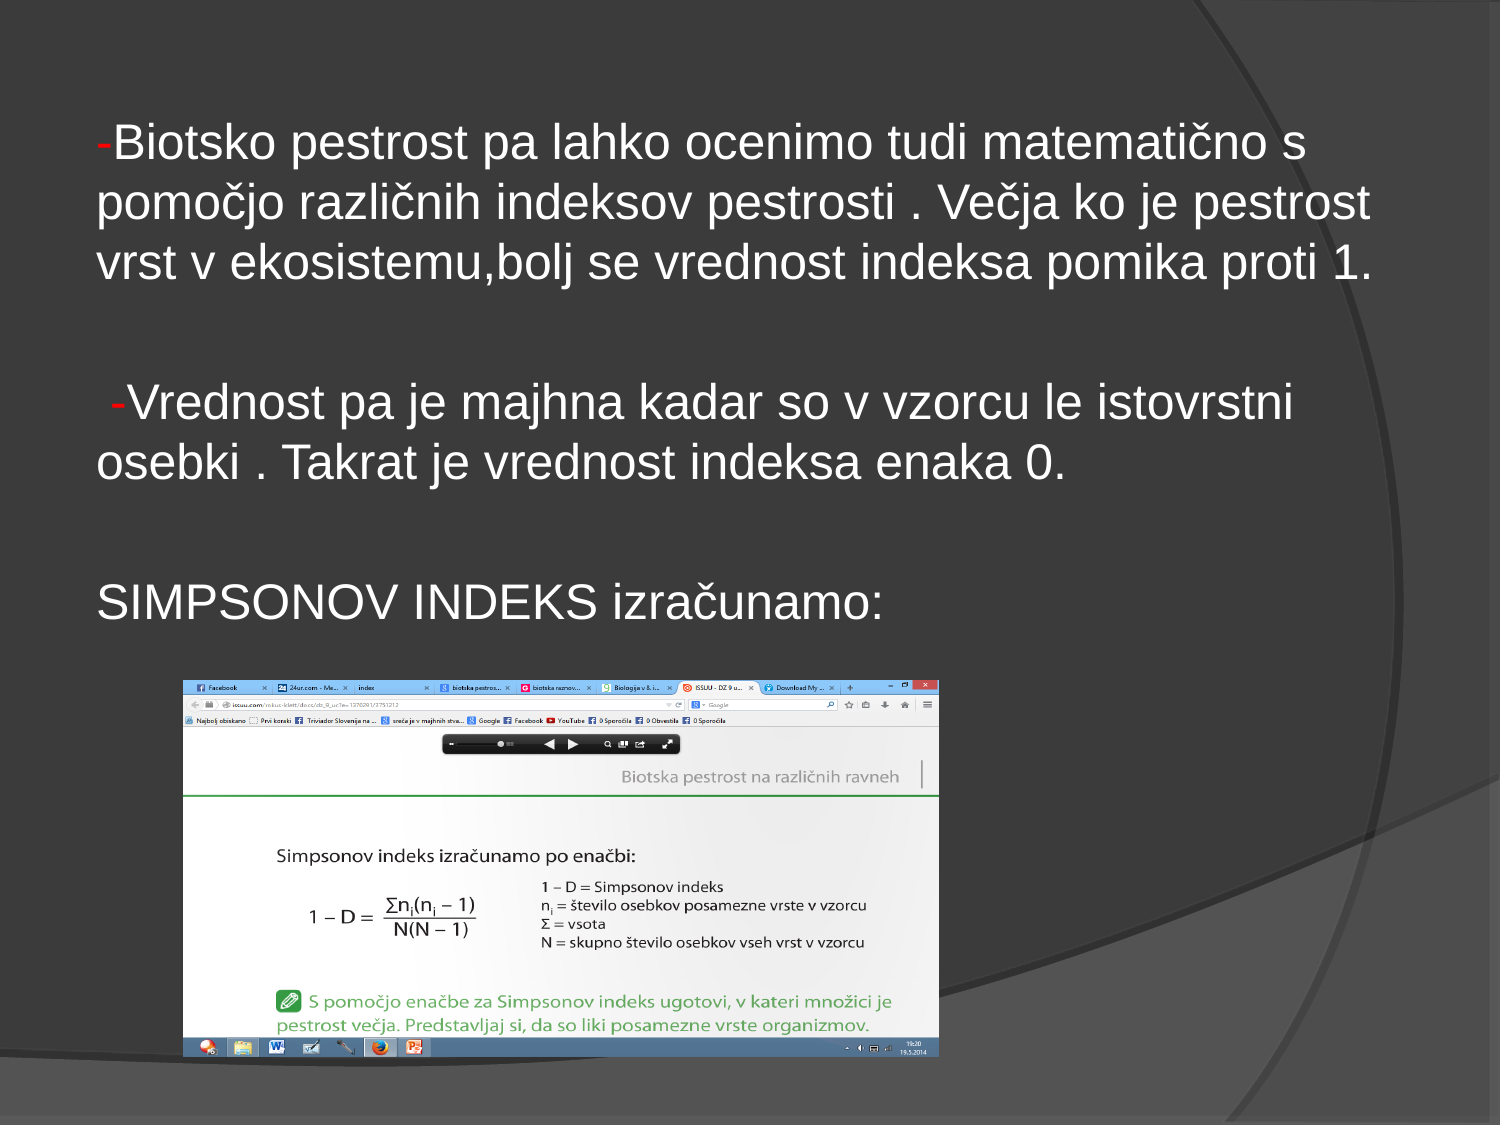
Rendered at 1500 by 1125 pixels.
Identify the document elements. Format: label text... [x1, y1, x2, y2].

list -Biotsko pestrost pa lahko ocenimo tudi matematično s pomočjo različnih indeksov pestrosti . Večja ko je pestrost vrst v ekosistemu,bolj se vrednost indeksa pomika proti 1. -Vrednost pa je majhna kadar so v vzorcu le istovrstni osebki . Takrat je vrednost indeksa enaka 0. SIMPSONOV INDEKS izračunamo: [75, 101, 1412, 1005]
picture [183, 680, 939, 1057]
